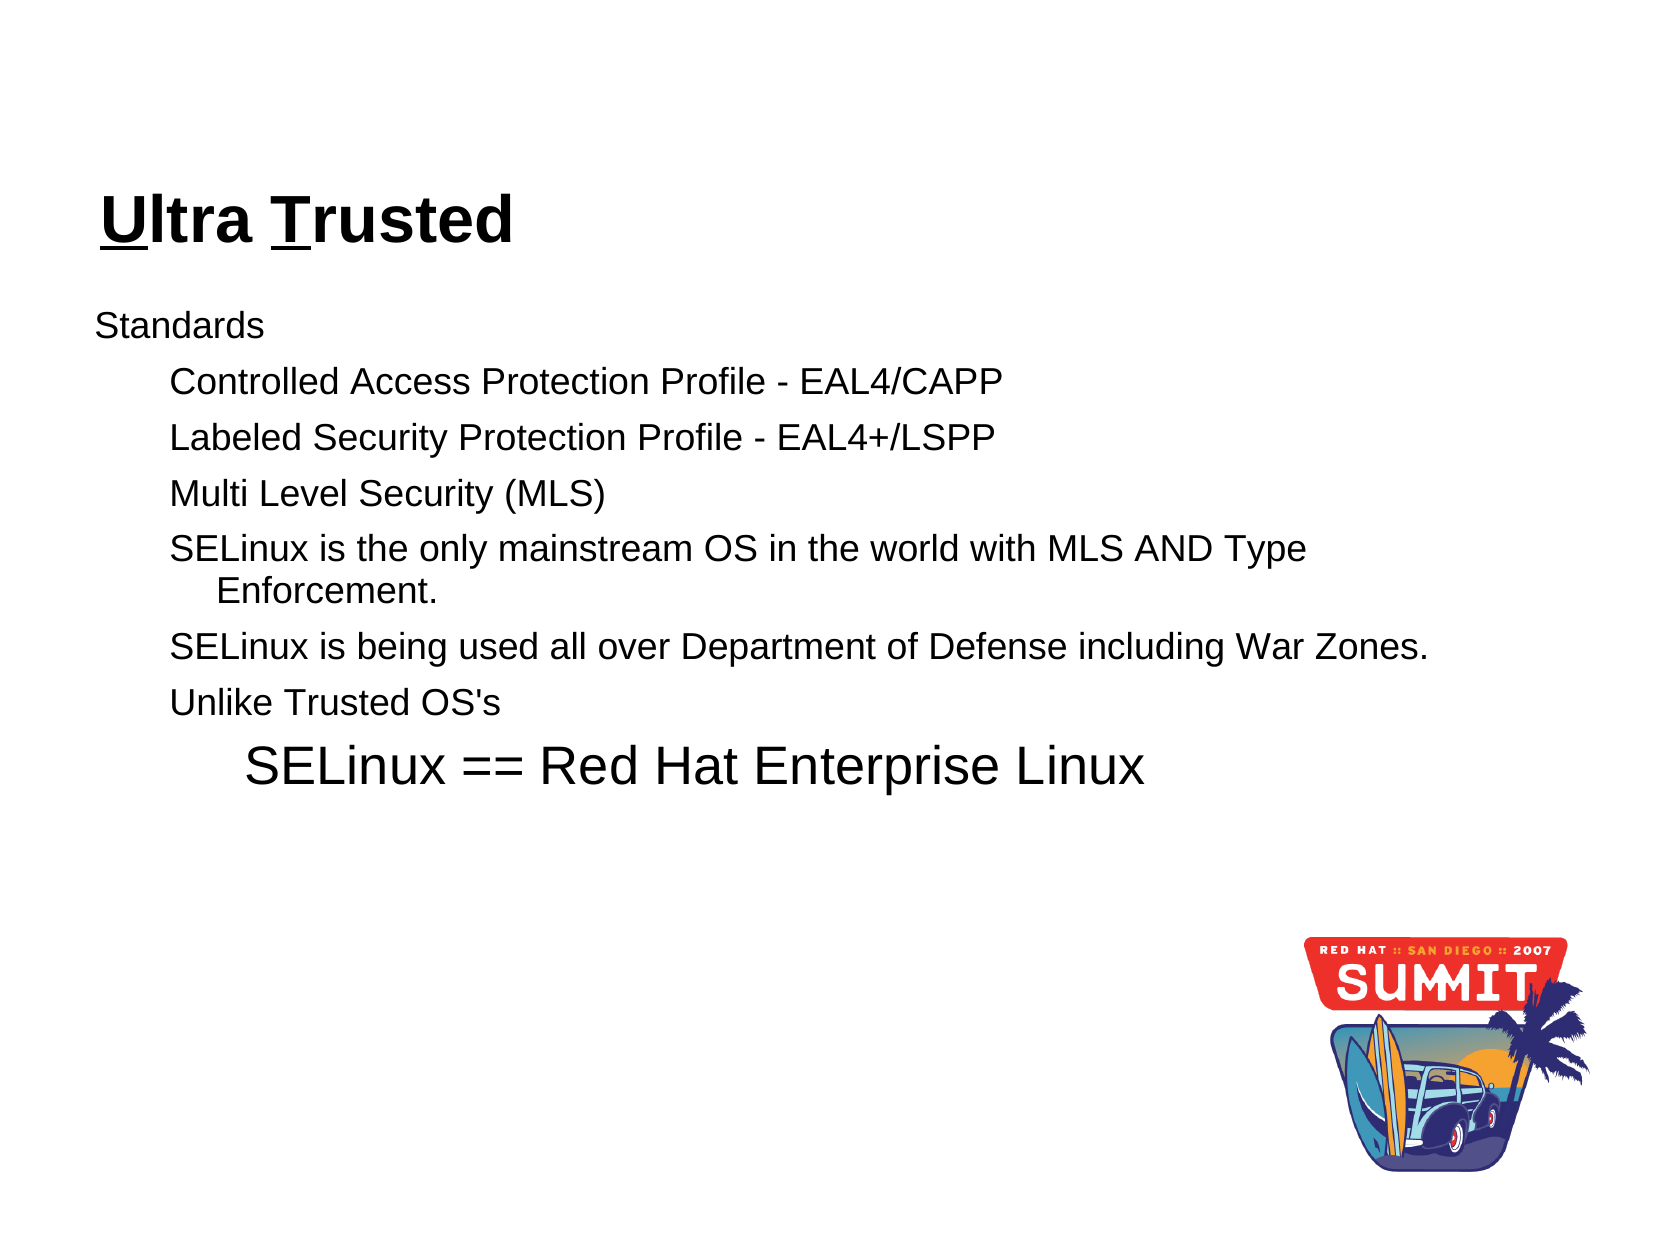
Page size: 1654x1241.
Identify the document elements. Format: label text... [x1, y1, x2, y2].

picture [1500, 937, 1590, 1172]
title Ultra Trusted [100, 164, 1506, 275]
list Standards Controlled Access Protection Profile - EAL4/CAPP Labeled Security Protection Profile - EAL4+/LSPP Multi Level Security (MLS) SELinux is the only mainstream OS in the world with MLS AND Type Enforcement. SELinux is being used all over Department of Defense including War Zones. Unlike Trusted OS's SELinux == Red Hat Enterprise Linux [94, 304, 1500, 1174]
